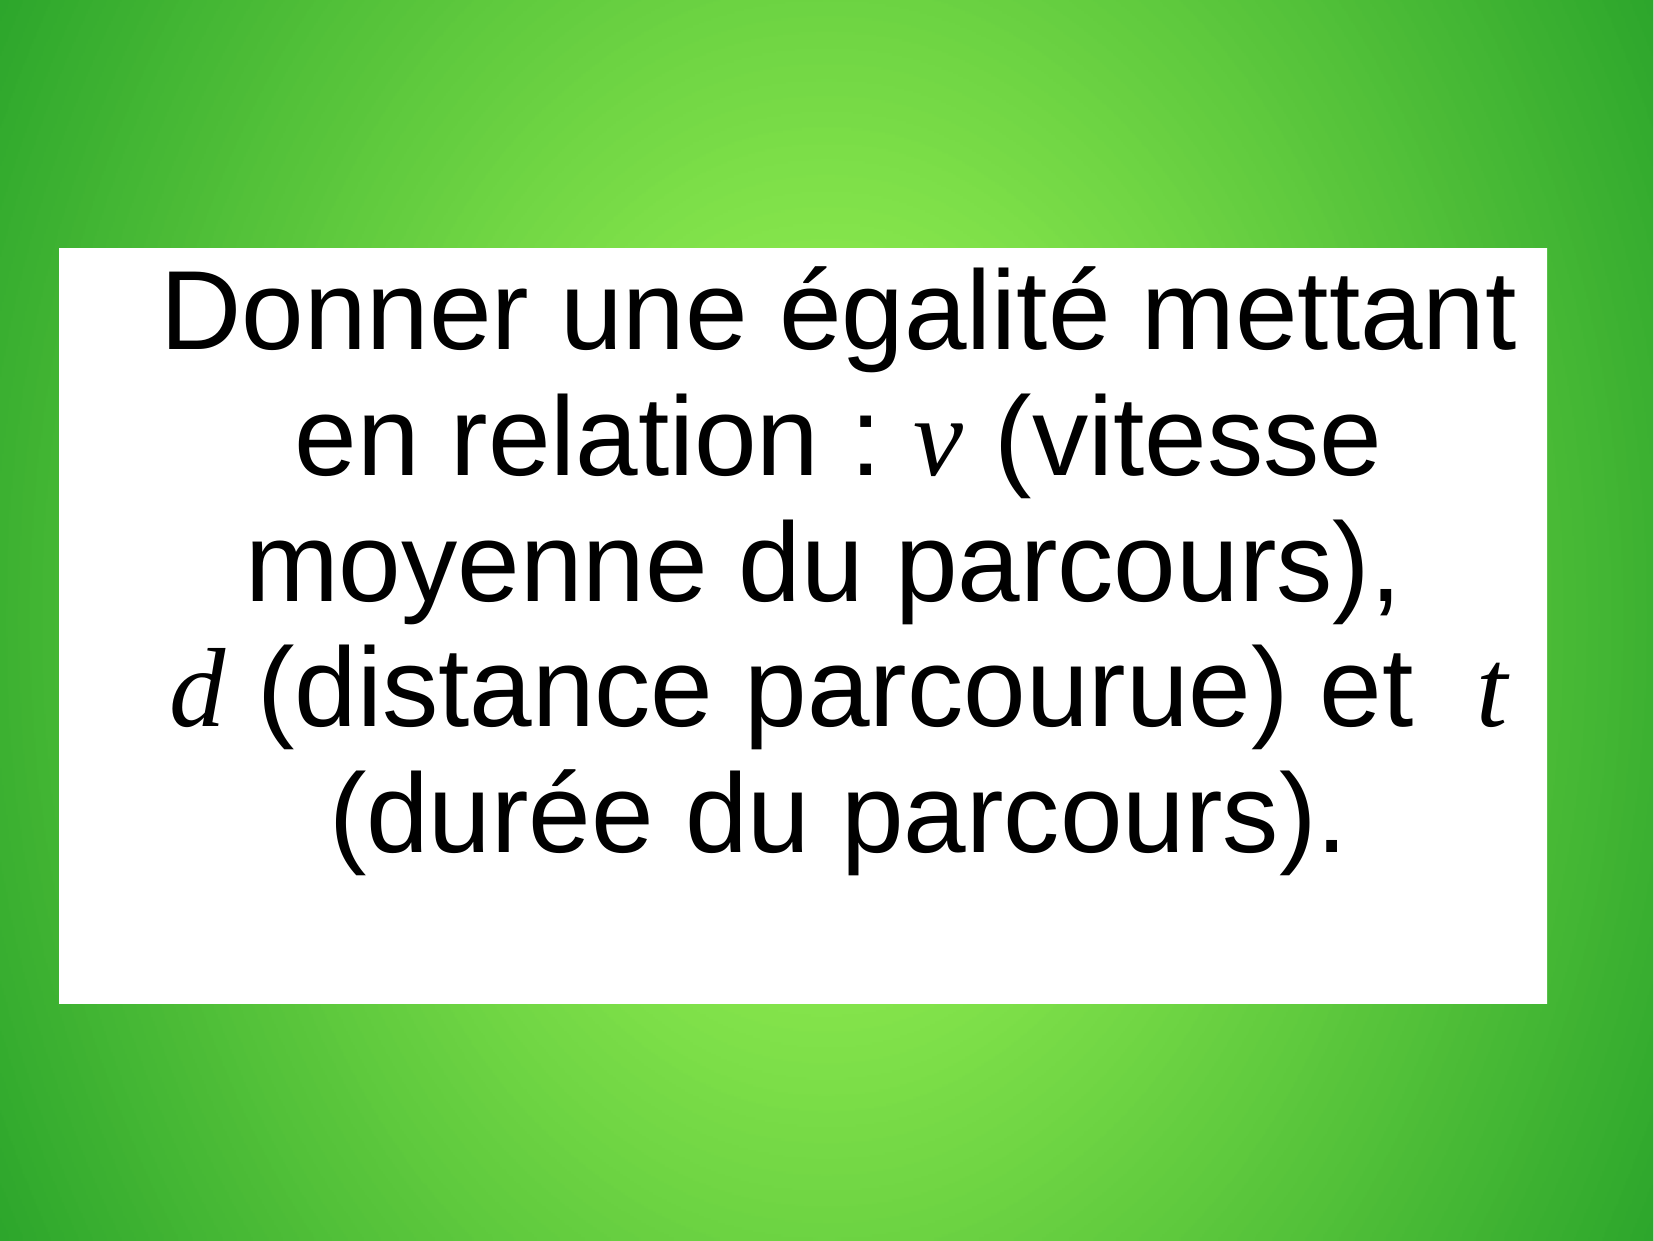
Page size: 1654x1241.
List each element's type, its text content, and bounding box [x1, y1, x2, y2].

list Donner une égalité mettant en relation : v (vitesse moyenne du parcours), d (distance parcourue) et t (durée du parcours). [59, 248, 1548, 1004]
picture [0, 0, 1654, 1241]
